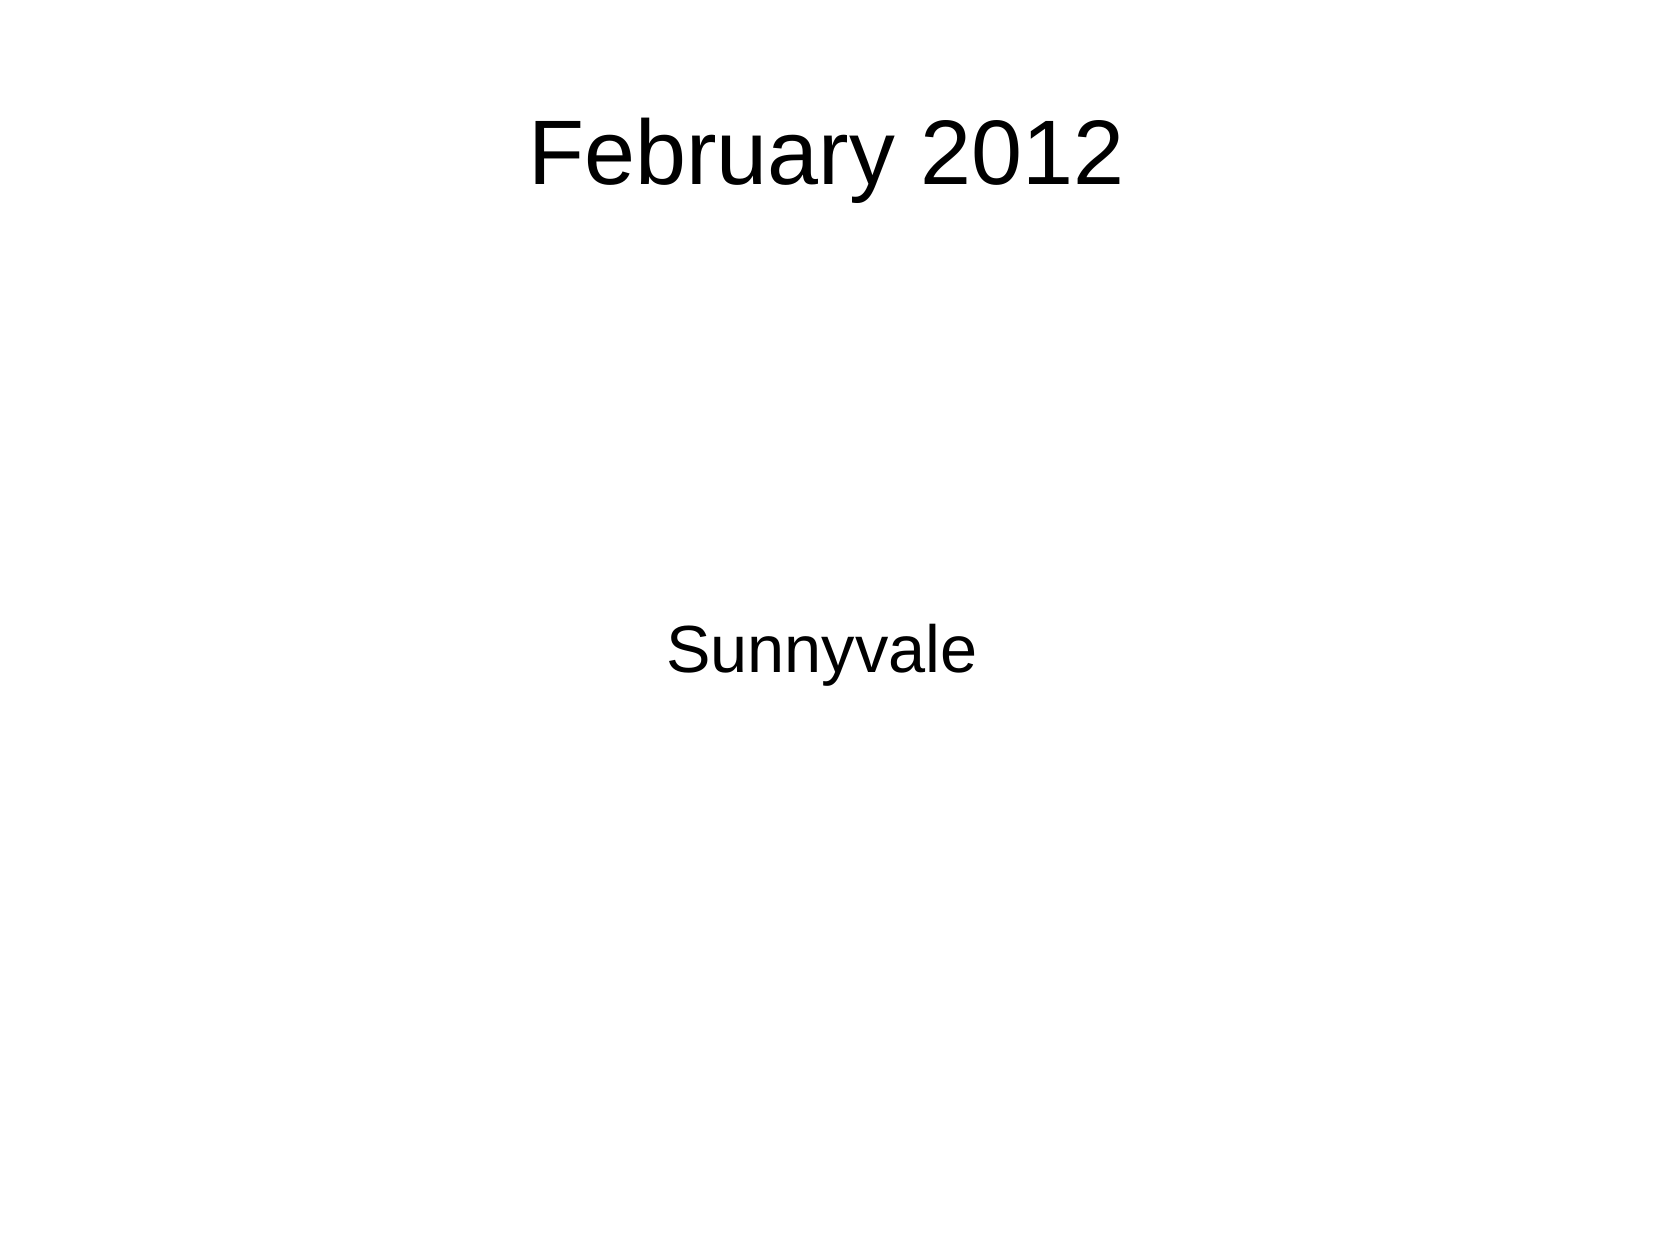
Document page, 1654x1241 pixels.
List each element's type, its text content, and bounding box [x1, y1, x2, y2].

title February 2012 [82, 49, 1571, 257]
subtitle Sunnyvale [82, 290, 1538, 1010]
